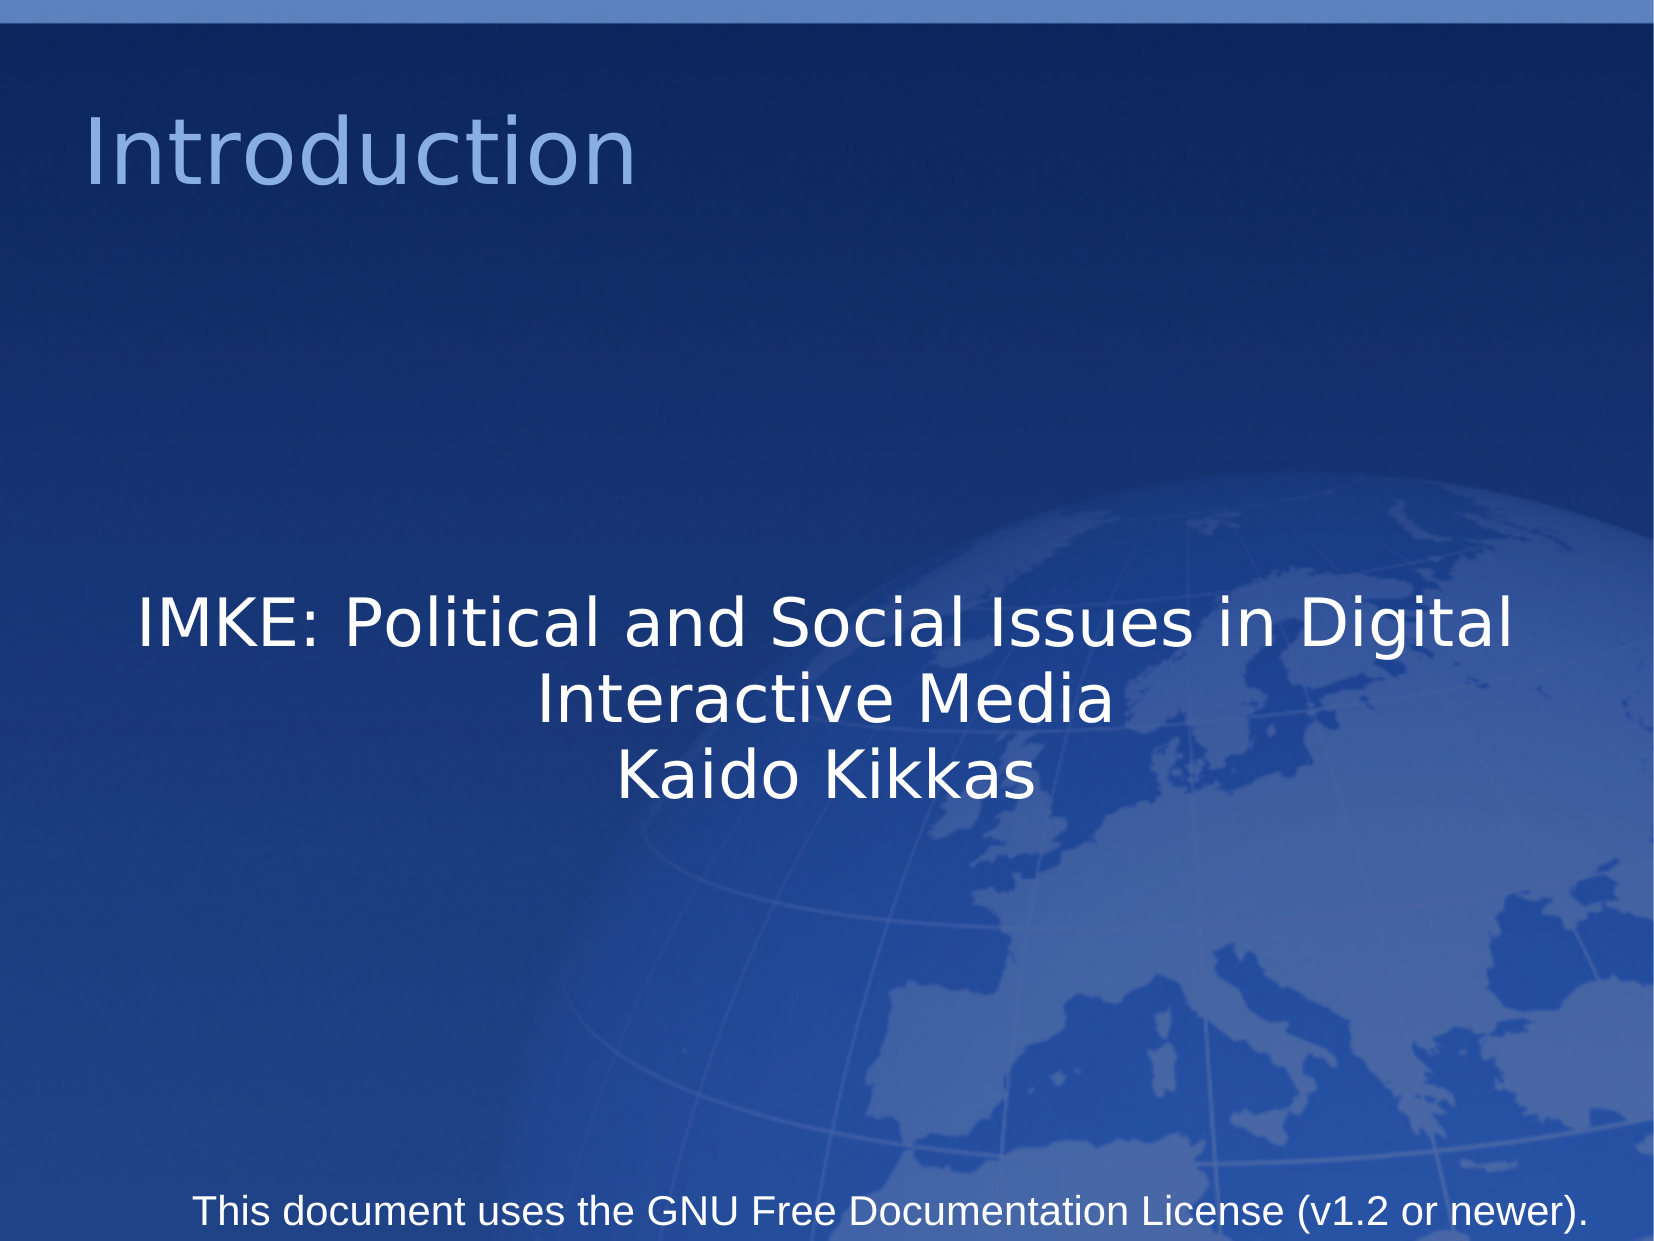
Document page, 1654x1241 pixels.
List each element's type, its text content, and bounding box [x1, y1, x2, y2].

picture [0, 0, 1654, 1241]
subtitle IMKE: Political and Social Issues in Digital Interactive Media Kaido Kikkas [82, 290, 1571, 1109]
text_box This document uses the GNU Free Documentation License (v1.2 or newer). [177, 1178, 1654, 1241]
title Introduction [82, 49, 1571, 257]
